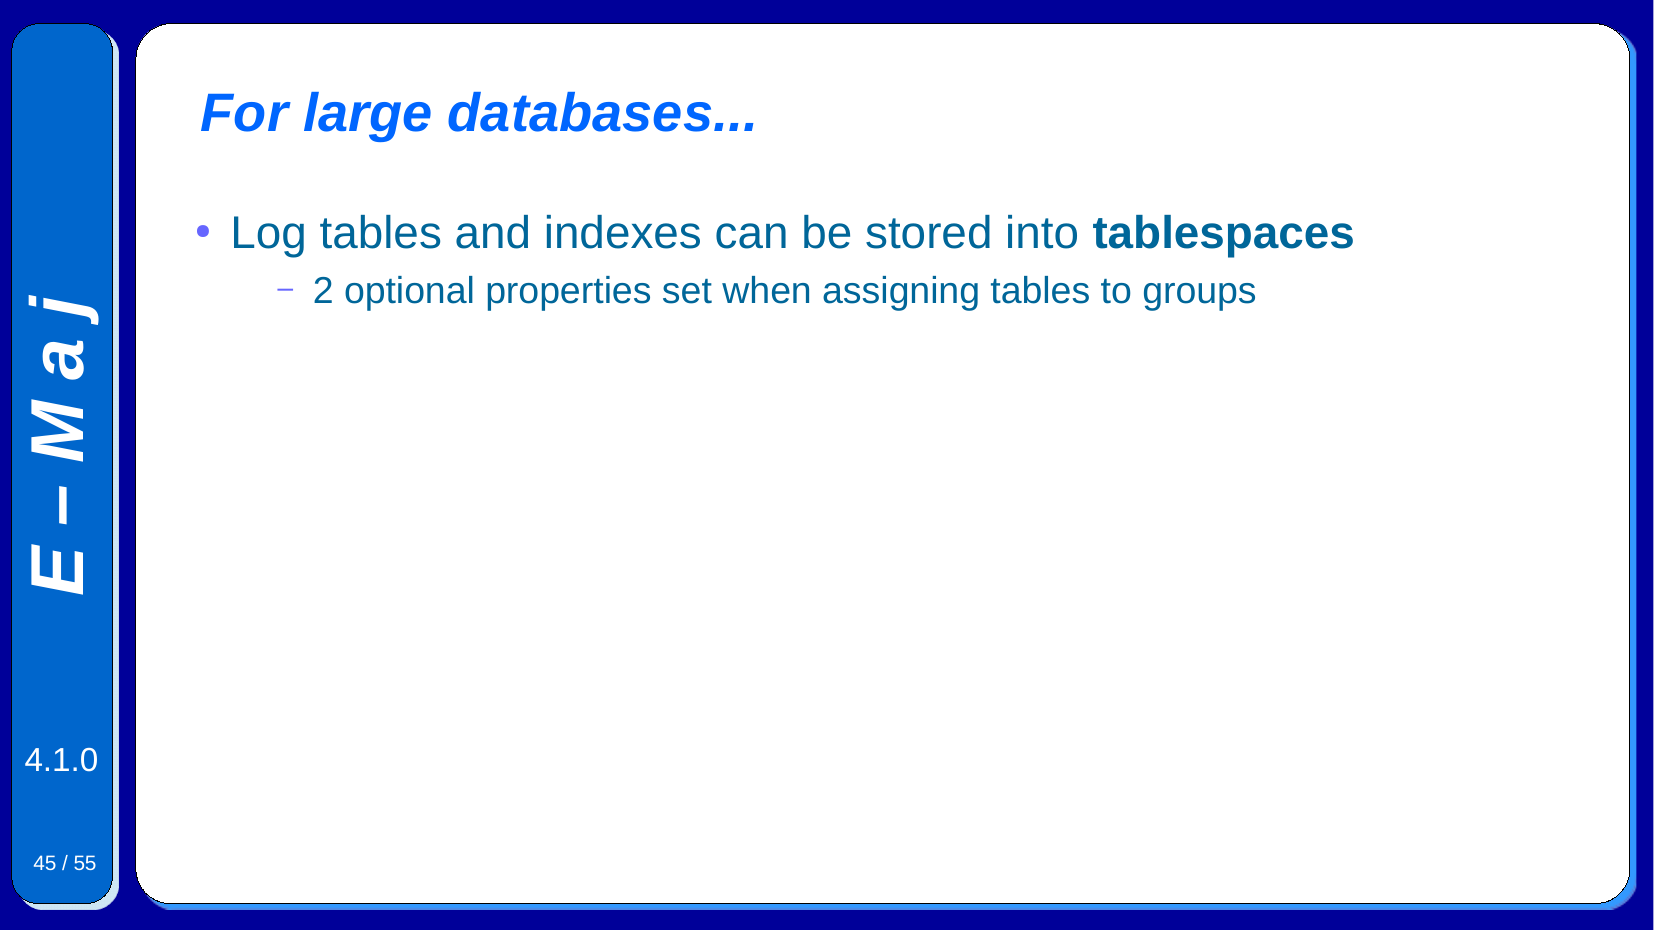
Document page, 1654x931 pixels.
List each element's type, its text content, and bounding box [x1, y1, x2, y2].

title For large databases... [200, 34, 1575, 191]
list Log tables and indexes can be stored into tablespaces 2 optional properties set when assigning tables to groups [177, 206, 1587, 827]
